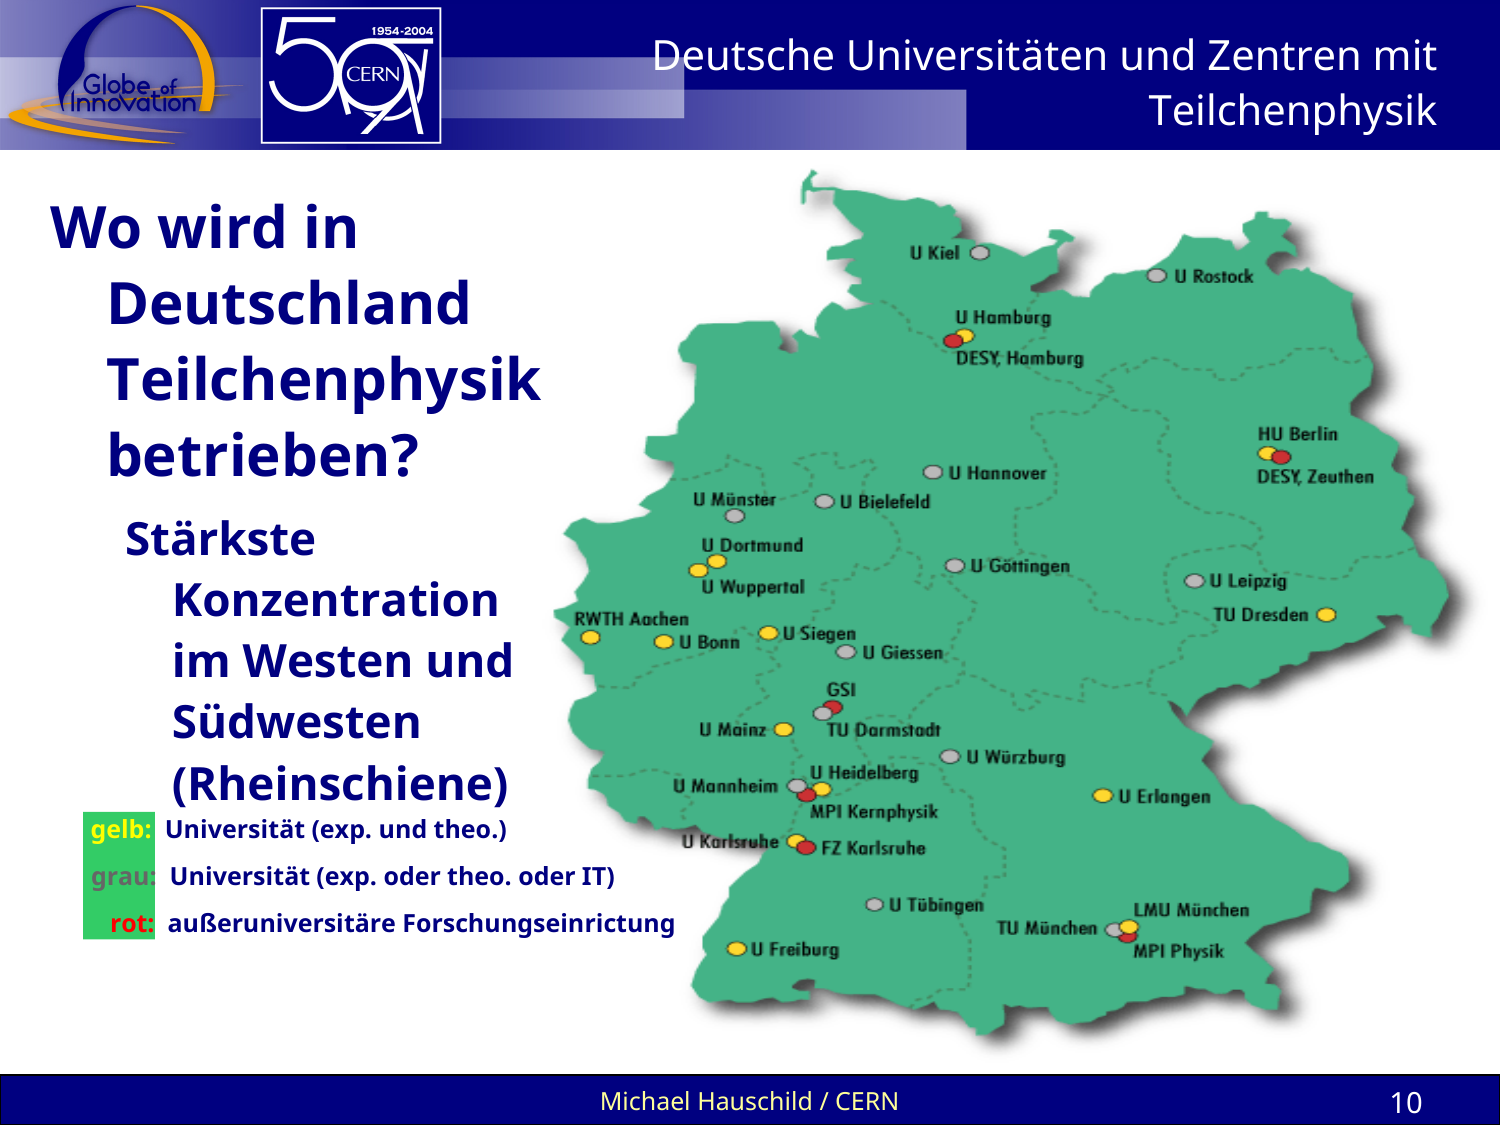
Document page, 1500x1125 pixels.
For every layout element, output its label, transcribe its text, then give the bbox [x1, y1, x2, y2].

text_box [83, 811, 155, 940]
text_box gelb: Universität (exp. und theo.) [90, 811, 488, 843]
list Wo wird in Deutschland Teilchenphysikbetrieben? Stärkste Konzentration im Westen und Südwesten (Rheinschiene) [50, 187, 560, 764]
picture [0, 0, 1500, 1068]
title Deutsche Universitäten und Zentren mit Teilchenphysik [450, 31, 1438, 131]
text_box rot: außeruniversitäre Forschungseinrictung [90, 906, 649, 938]
text_box grau: Universität (exp. oder theo. oder IT) [91, 858, 590, 891]
